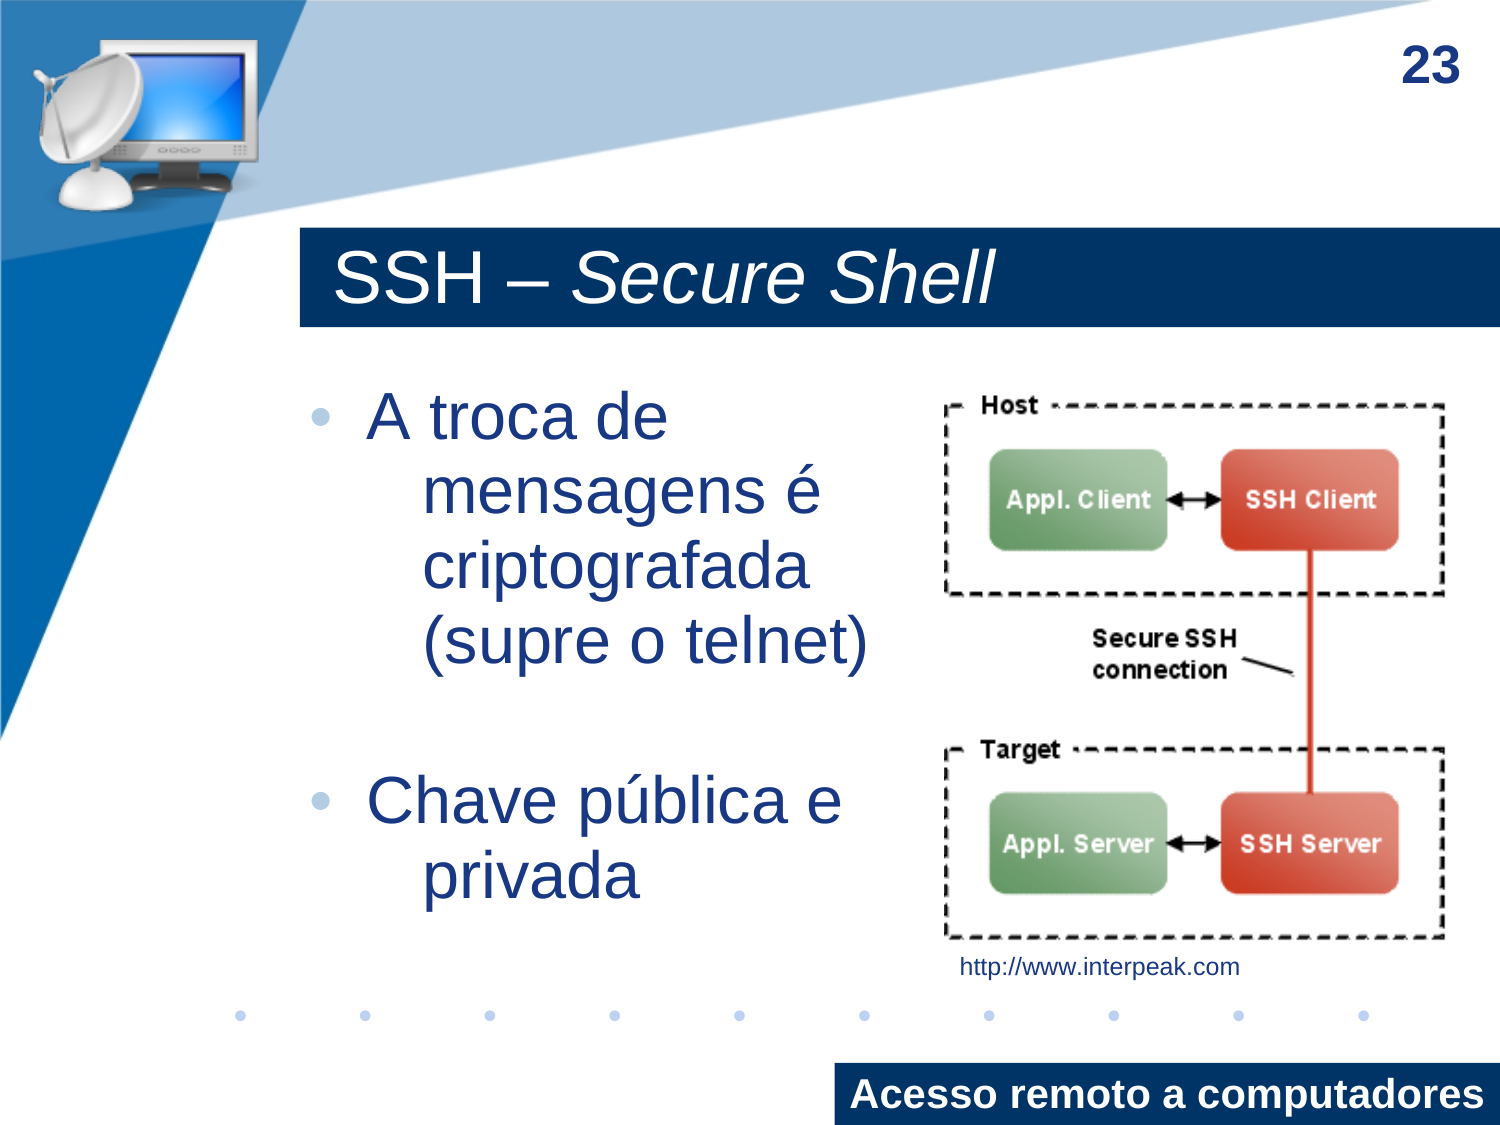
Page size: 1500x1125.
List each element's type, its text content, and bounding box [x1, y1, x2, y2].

picture [0, 0, 1500, 842]
picture [944, 383, 1447, 942]
text_box http://www.interpeak.com [944, 944, 1471, 988]
list A troca de mensagens é criptografada (supre o telnet) Chave pública e privada [295, 370, 970, 1034]
title SSH – Secure Shell [299, 227, 1500, 328]
